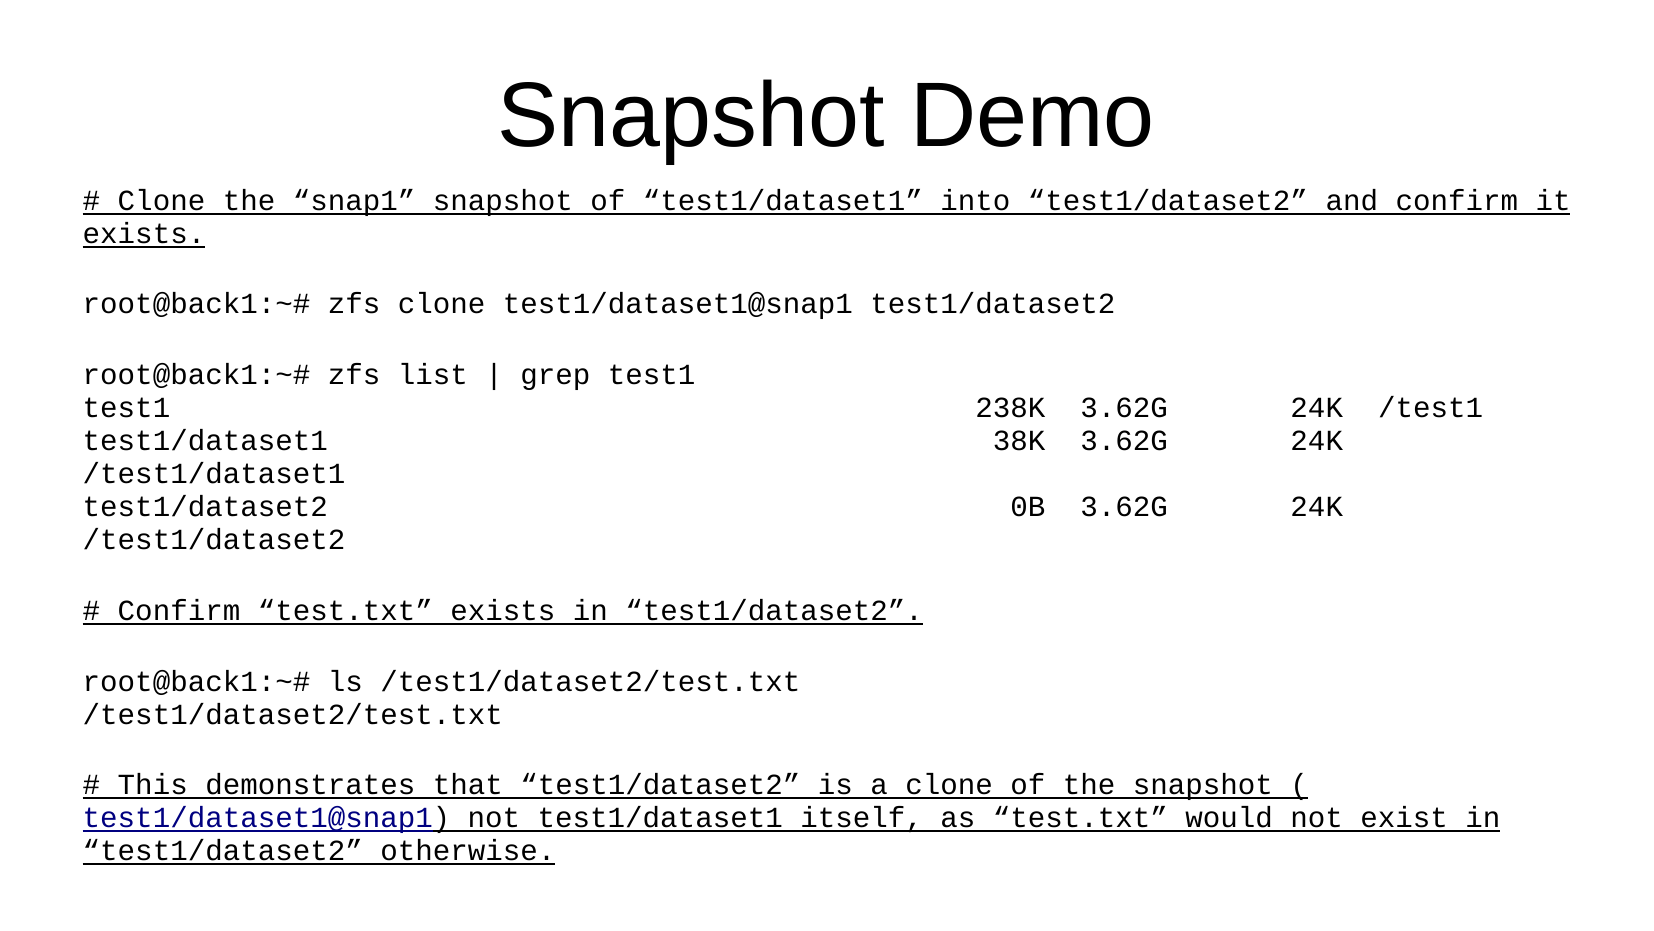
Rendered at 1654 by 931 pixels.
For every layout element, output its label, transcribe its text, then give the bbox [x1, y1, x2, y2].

title Snapshot Demo [82, 37, 1571, 185]
subtitle # Clone the “snap1” snapshot of “test1/dataset1” into “test1/dataset2” and confirm it exists. root@back1:~# zfs clone test1/dataset1@snap1 test1/dataset2 root@back1:~# zfs list | grep test1 test1 238K 3.62G 24K /test1 test1/dataset1 38K 3.62G 24K /test1/dataset1 test1/dataset2 0B 3.62G 24K /test1/dataset2 # Confirm “test.txt” exists in “test1/dataset2”. root@back1:~# ls /test1/dataset2/test.txt /test1/dataset2/test.txt # This demonstrates that “test1/dataset2” is a clone of the snapshot (test1/dataset1@snap1) not test1/dataset1 itself, as “test.txt” would not exist in “test1/dataset2” otherwise. [82, 185, 1571, 870]
